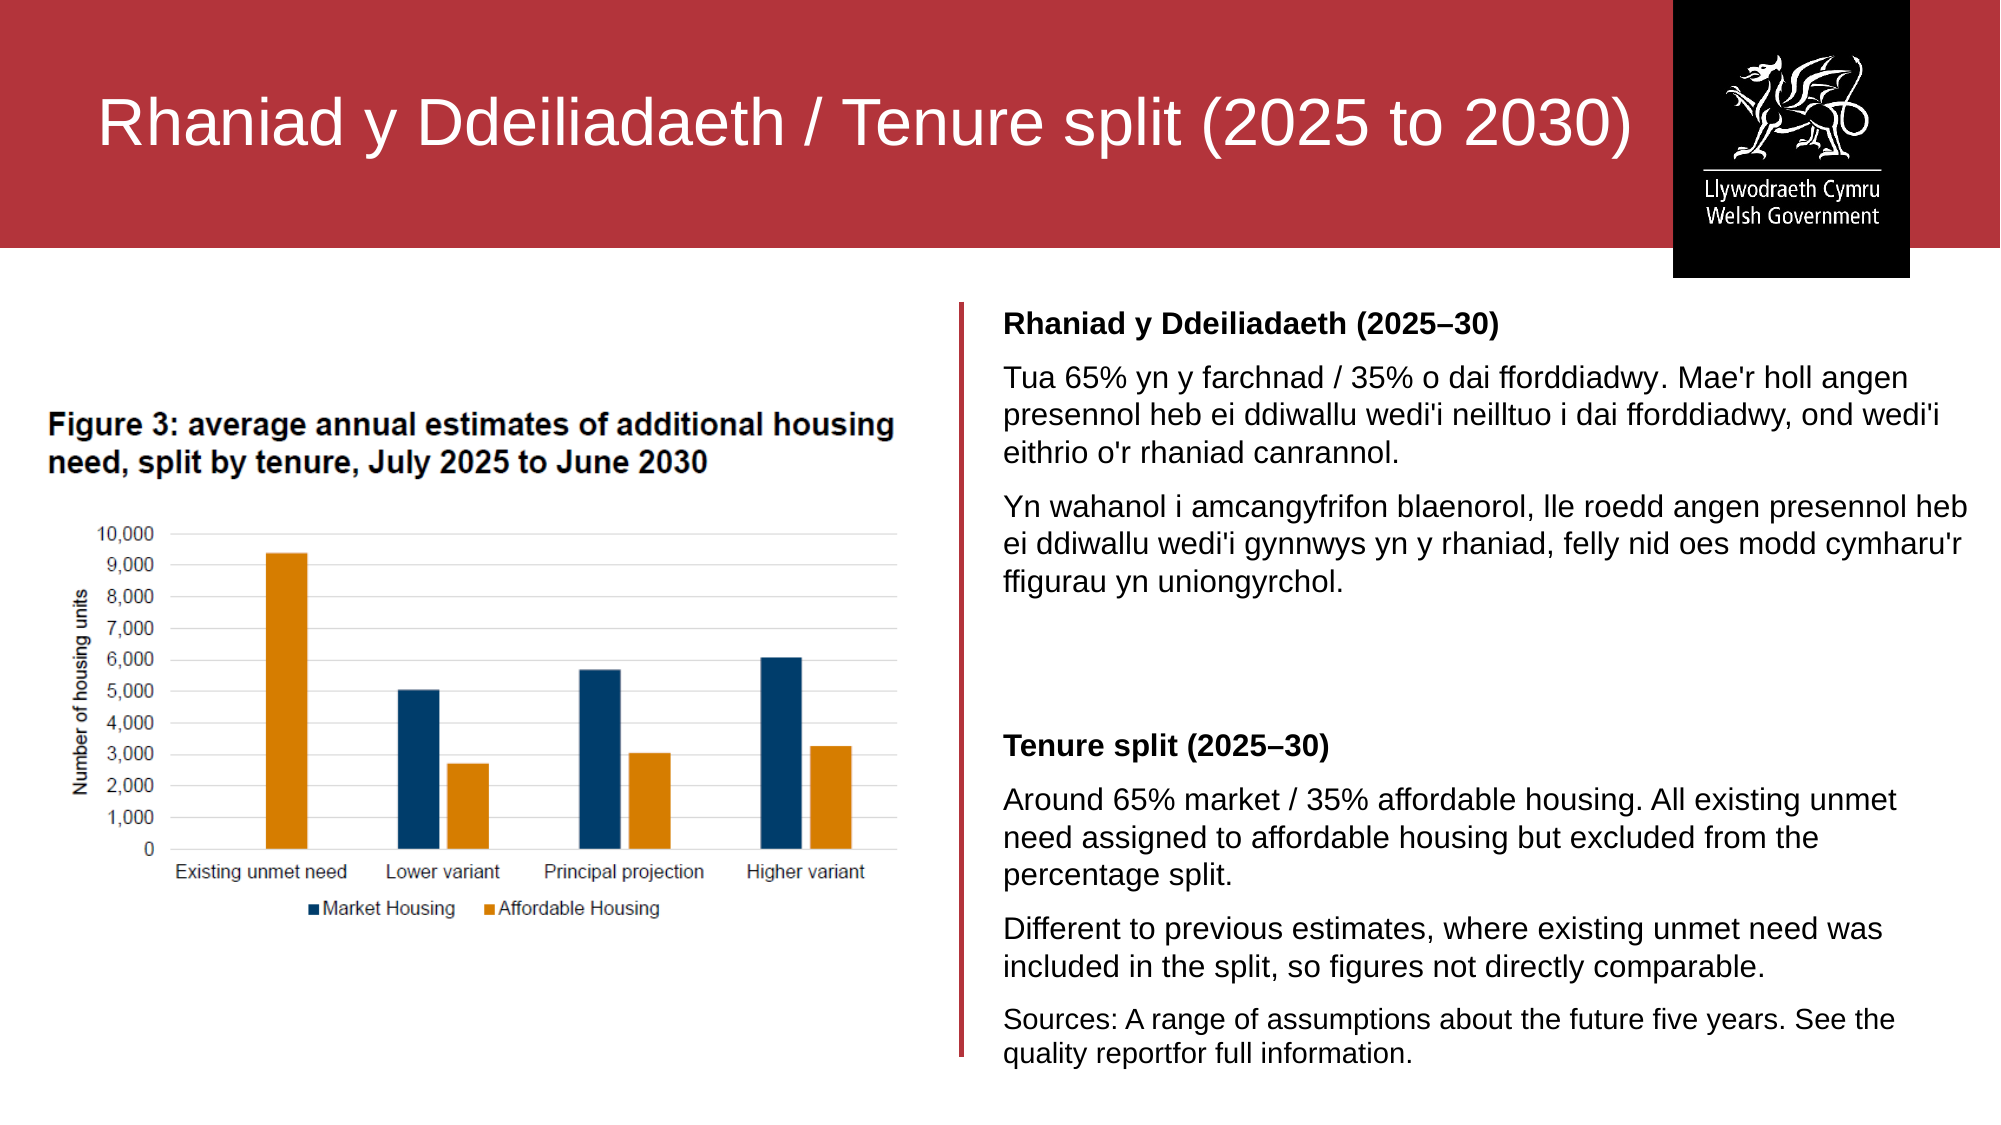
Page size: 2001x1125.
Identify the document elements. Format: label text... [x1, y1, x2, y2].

title Rhaniad y Ddeiliadaeth / Tenure split (2025 to 2030) [82, 15, 1808, 233]
text_box Tenure split (2025–30) Around 65% market / 35% affordable housing. All existing unmet need assigned to affordable housing but excluded from the percentage split. Different to previous estimates, where existing unmet need was included in the split, so figures not directly comparable. Sources: A range of assumptions about the future five years. See the quality report for full information. [988, 718, 1964, 1110]
picture [23, 393, 922, 928]
text_box Rhaniad y Ddeiliadaeth (2025–30) Tua 65% yn y farchnad / 35% o dai fforddiadwy. Mae'r holl angen presennol heb ei ddiwallu wedi'i neilltuo i dai fforddiadwy, ond wedi'i eithrio o'r rhaniad canrannol. Yn wahanol i amcangyfrifon blaenorol, lle roedd angen presennol heb ei ddiwallu wedi'i gynnwys yn y rhaniad, felly nid oes modd cymharu'r ffigurau yn uniongyrchol. [988, 295, 1988, 665]
